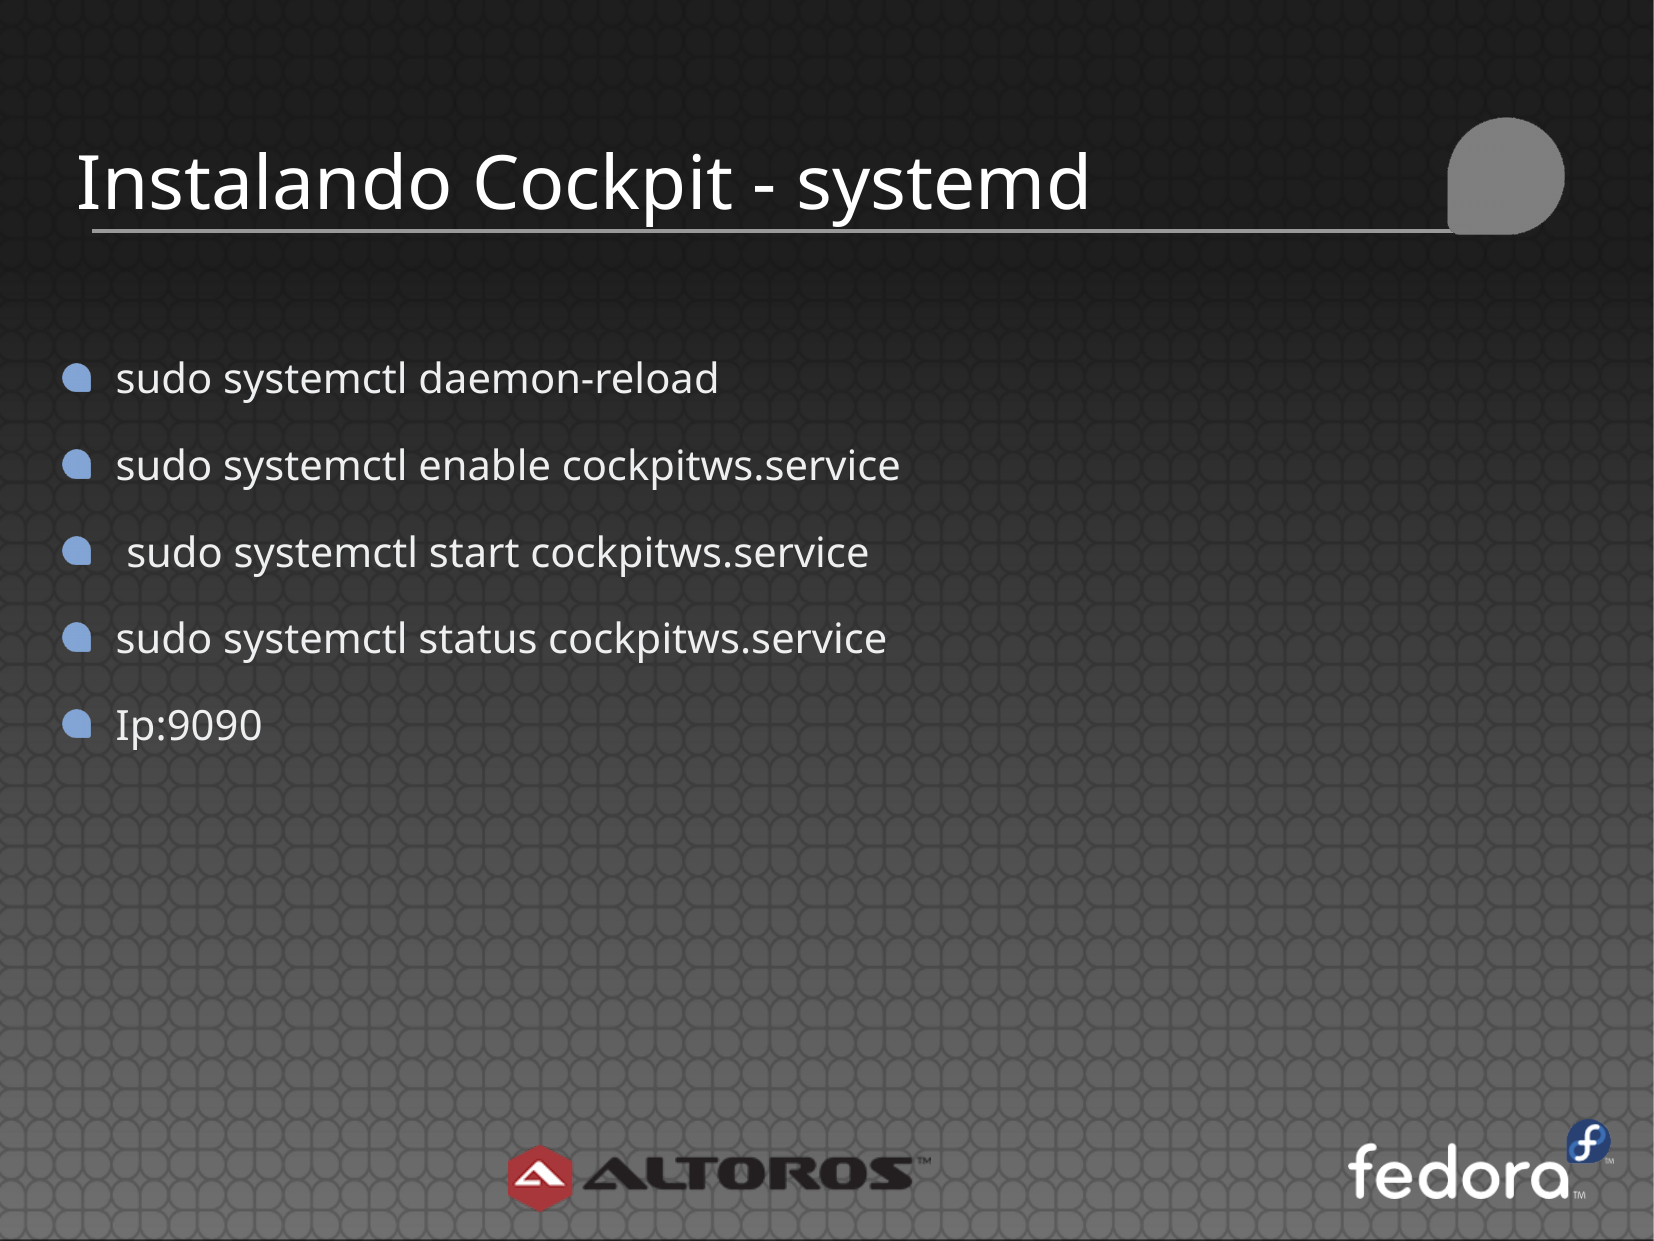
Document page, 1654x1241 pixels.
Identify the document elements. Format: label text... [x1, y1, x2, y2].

picture [0, 0, 1654, 1241]
title Instalando Cockpit - systemd [76, 112, 1566, 249]
list sudo systemctl daemon-reload sudo systemctl enable cockpitws.service sudo systemctl start cockpitws.service sudo systemctl status cockpitws.service Ip:9090 [44, 182, 1533, 1148]
